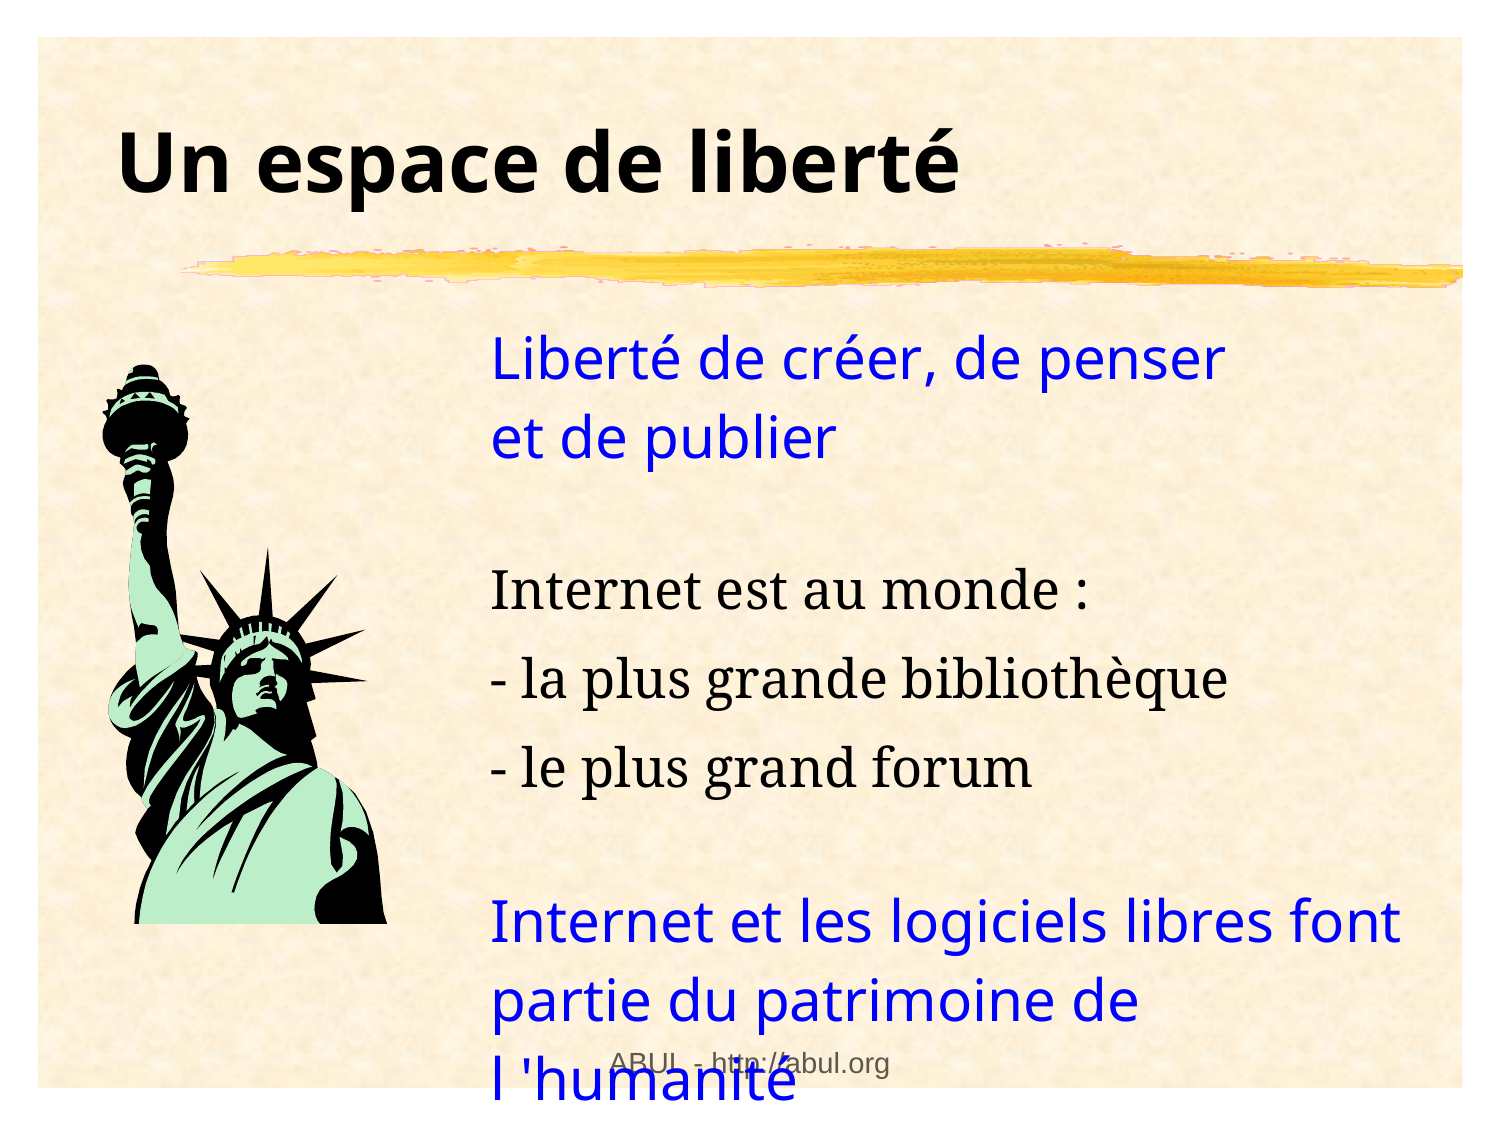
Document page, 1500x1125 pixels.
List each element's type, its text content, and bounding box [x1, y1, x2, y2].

picture [748, 1059, 755, 1069]
picture [615, 1072, 630, 1088]
picture [716, 1059, 723, 1072]
title Un espace de liberté [101, 72, 1312, 248]
picture [37, 37, 1463, 1088]
picture [543, 1073, 559, 1088]
text_box Liberté de créer, de penser et de publier Internet est au monde : - la plus grande bibliothèque - le plus grand forum Internet et les logiciels libres font partie du patrimoine de l 'humanité [476, 309, 1437, 1009]
picture [614, 1056, 621, 1065]
picture [788, 1065, 795, 1071]
picture [613, 1067, 622, 1072]
picture [780, 1059, 795, 1068]
picture [732, 1059, 737, 1071]
picture [635, 1072, 650, 1088]
picture [633, 1064, 643, 1071]
picture [703, 1073, 719, 1088]
picture [633, 1055, 642, 1061]
picture [774, 1072, 790, 1081]
